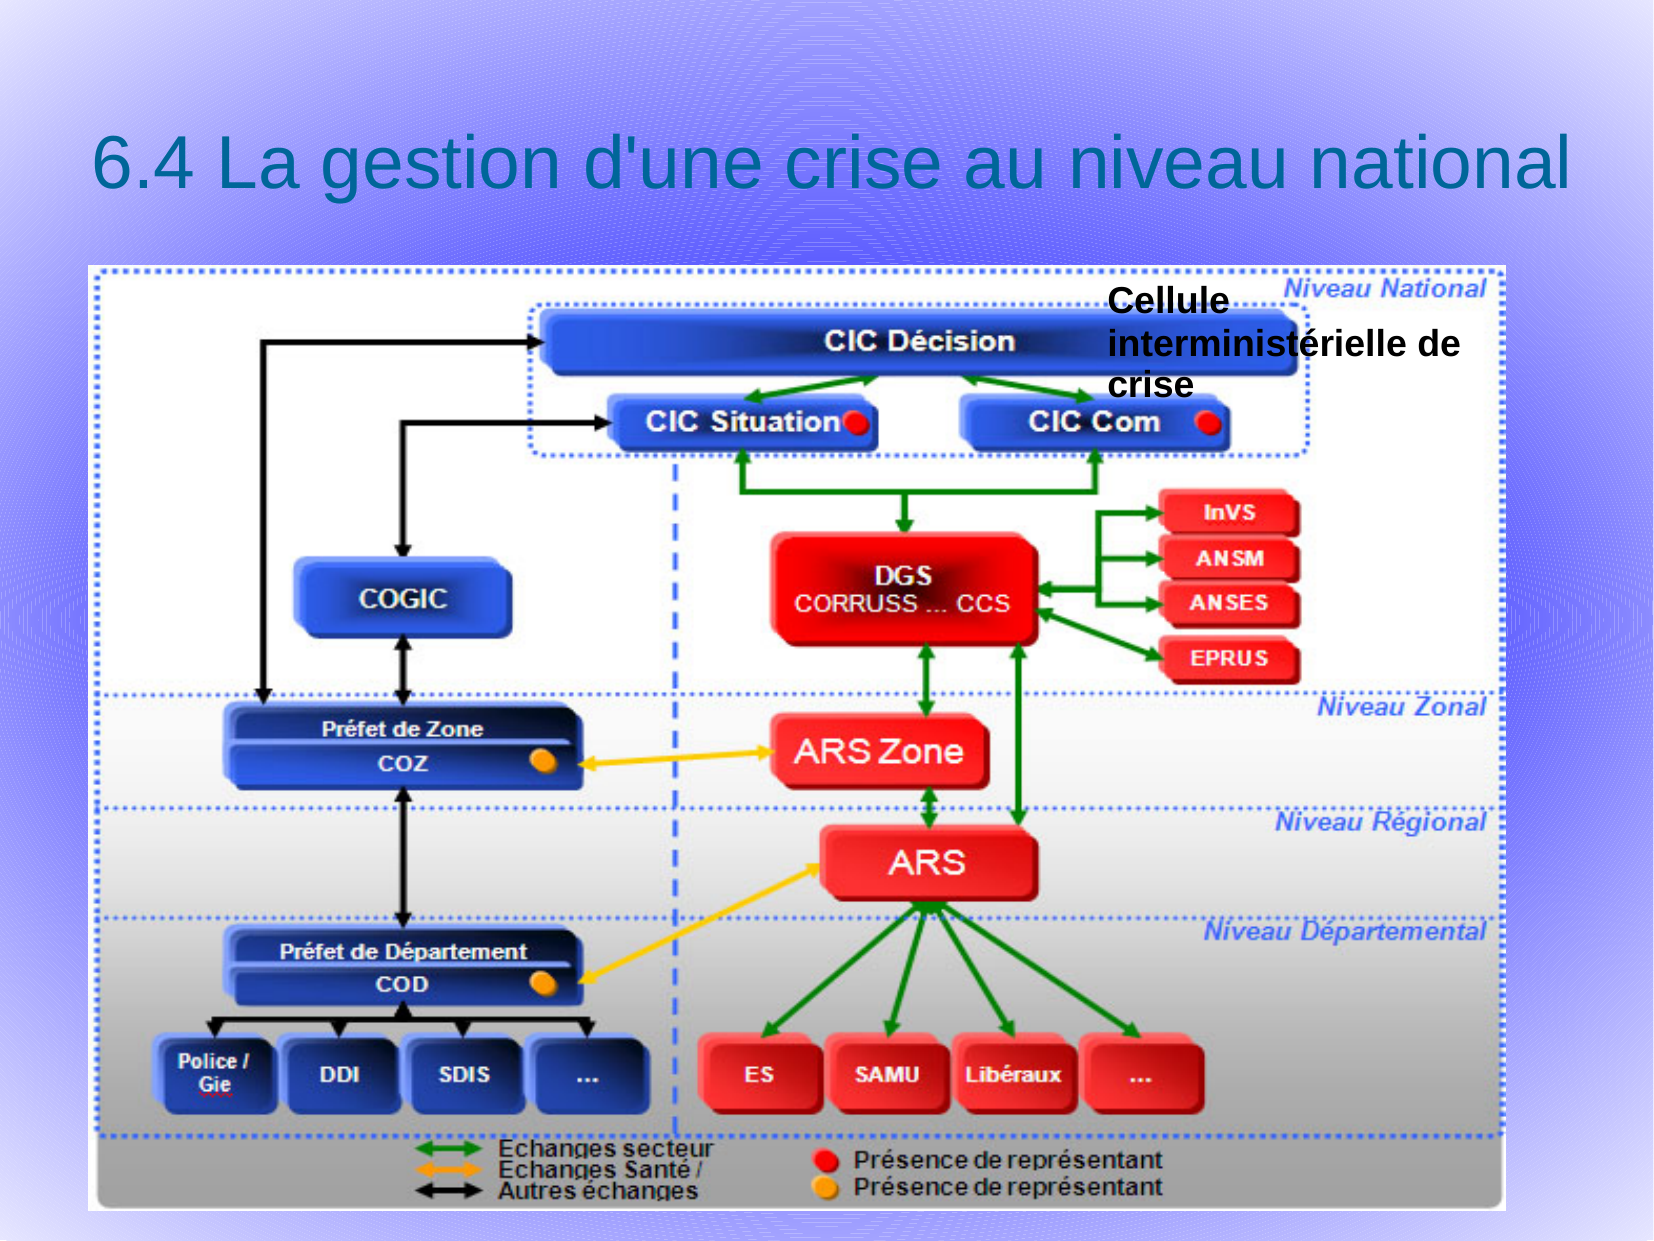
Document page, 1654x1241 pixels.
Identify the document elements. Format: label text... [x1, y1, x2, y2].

text_box Cellule interministérielle de crise [1092, 272, 1536, 414]
title 6.4 La gestion d'une crise au niveau national [88, 58, 1577, 266]
picture [88, 265, 1506, 1211]
